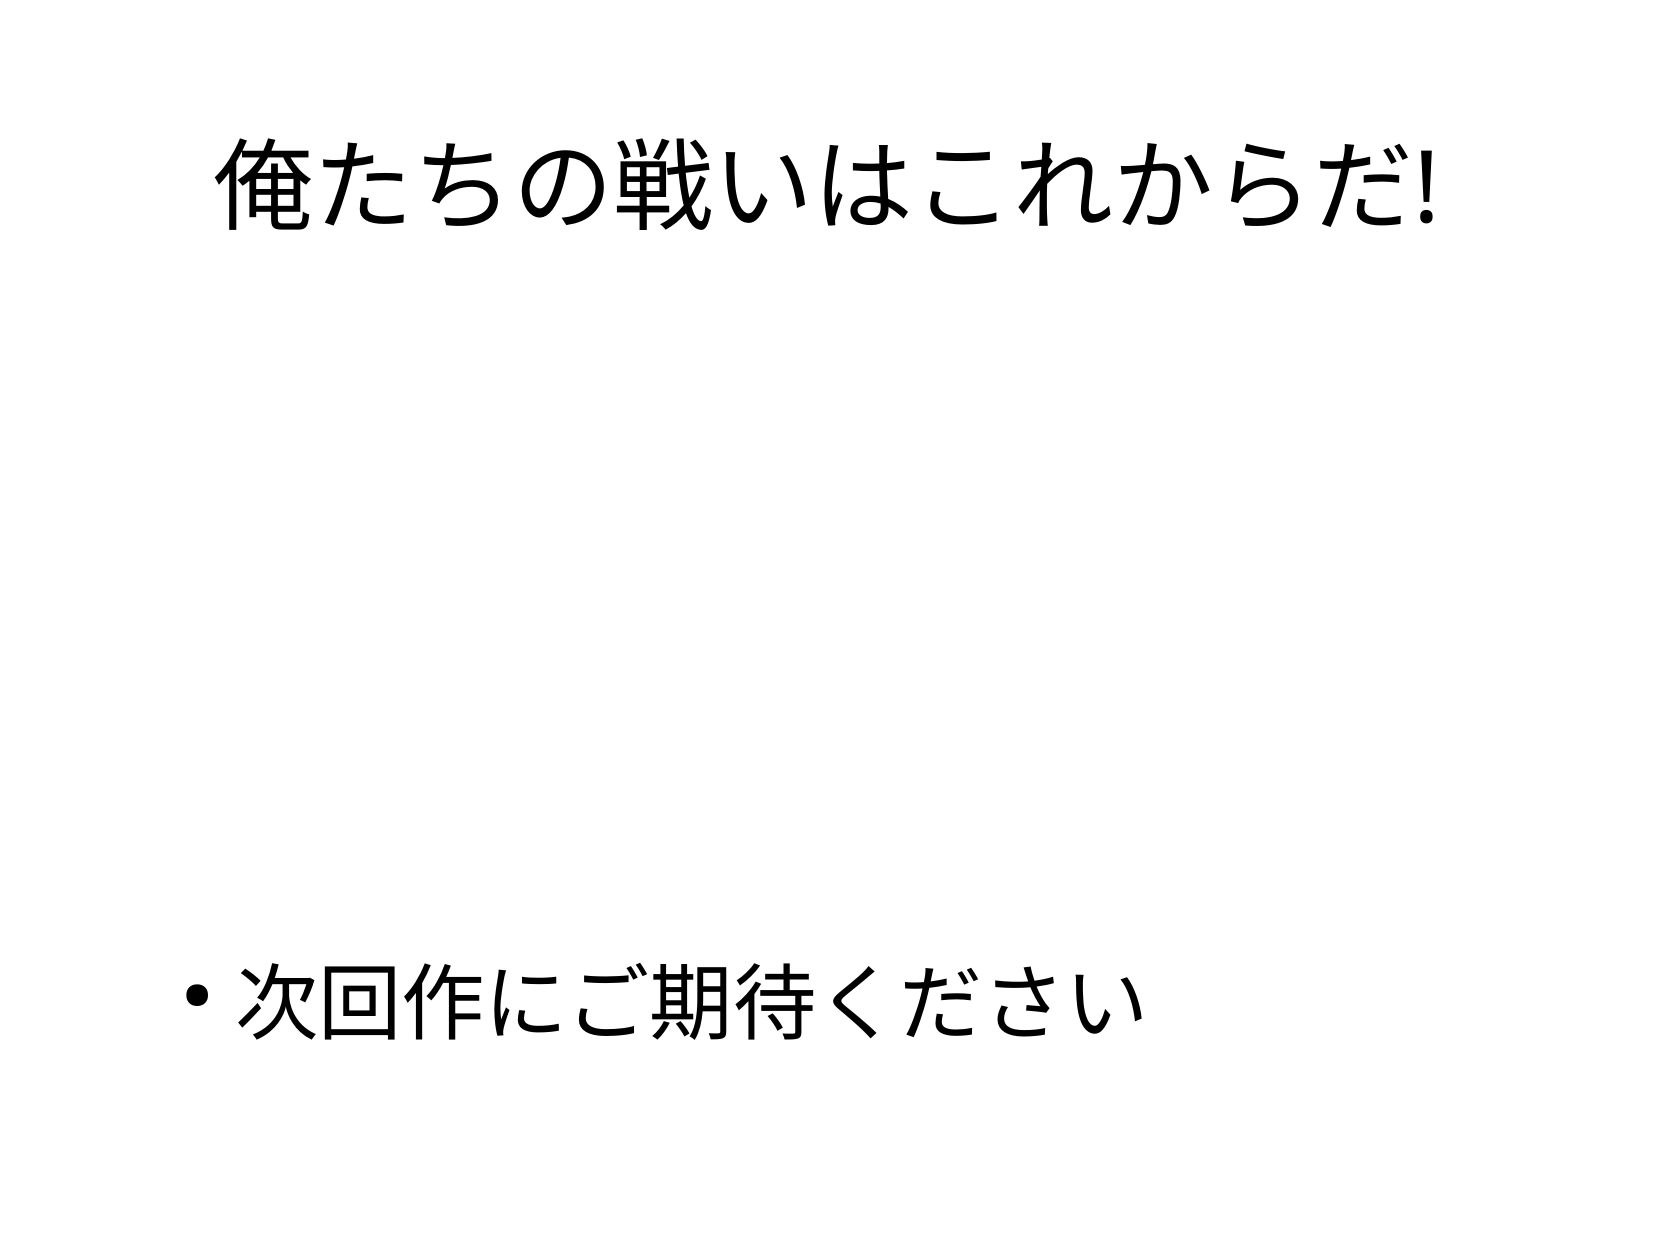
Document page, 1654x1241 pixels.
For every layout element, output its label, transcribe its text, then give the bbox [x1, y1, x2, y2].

list 次回作にご期待ください [164, 937, 1571, 1109]
title 俺たちの戦いはこれからだ! [82, 49, 1571, 310]
